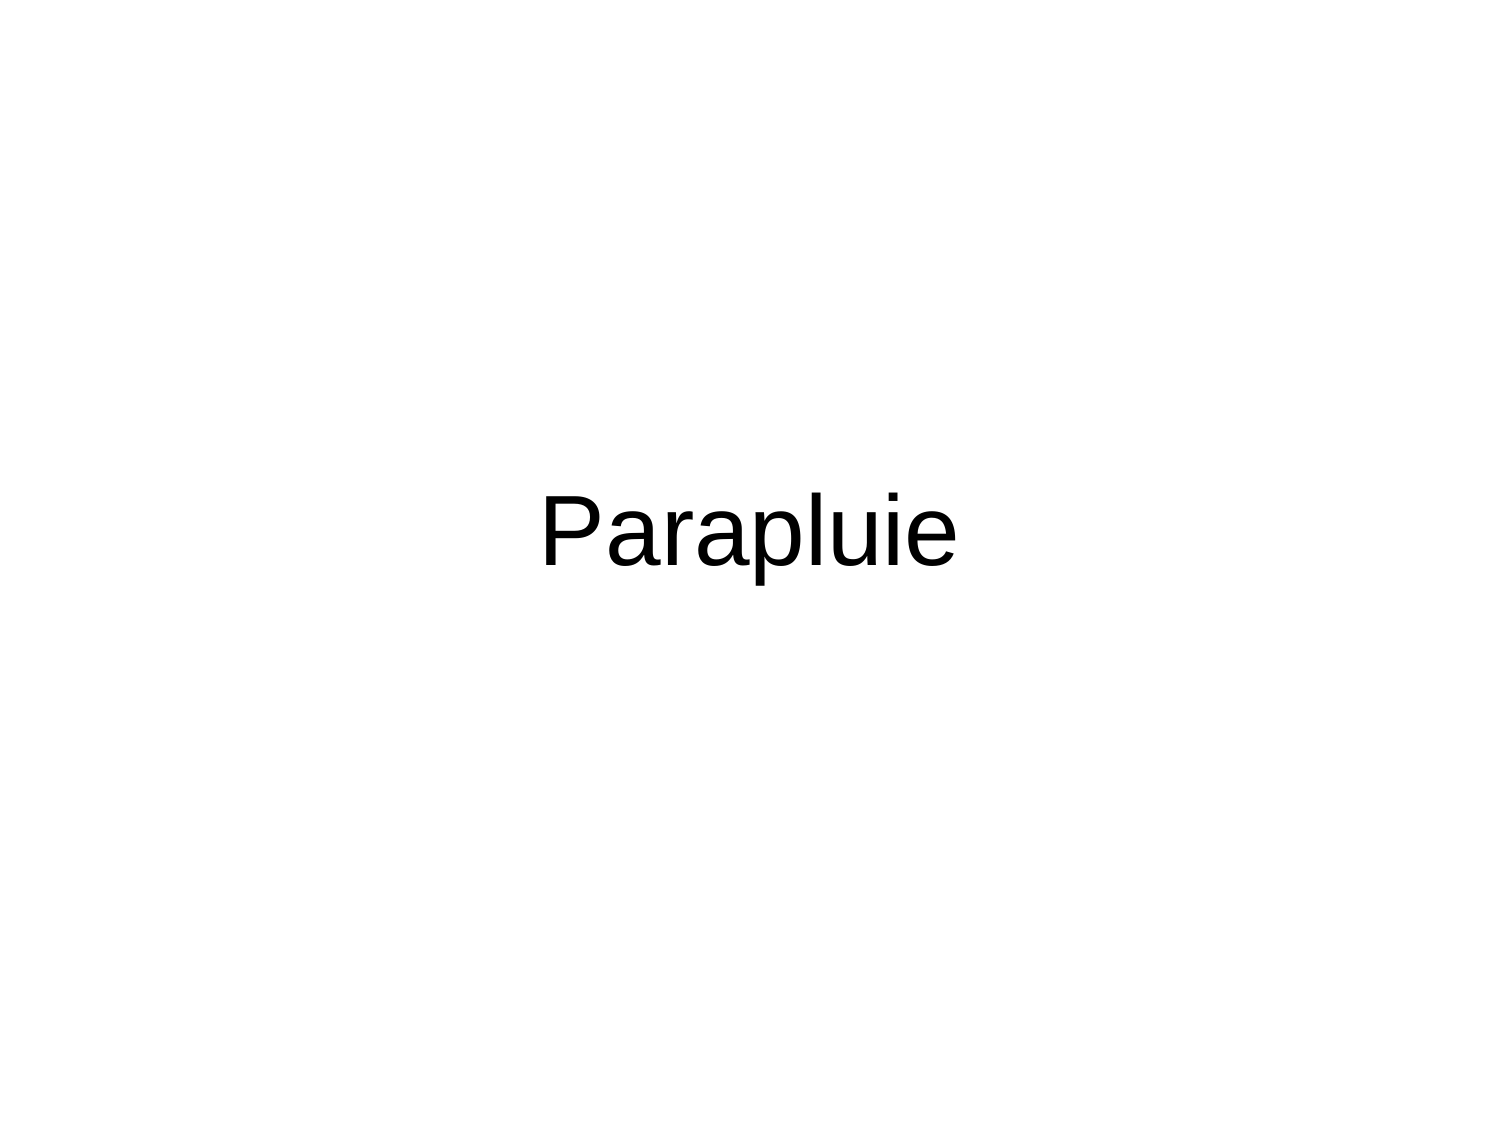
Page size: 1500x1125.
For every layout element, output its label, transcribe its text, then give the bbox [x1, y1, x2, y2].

title Parapluie [112, 437, 1388, 625]
